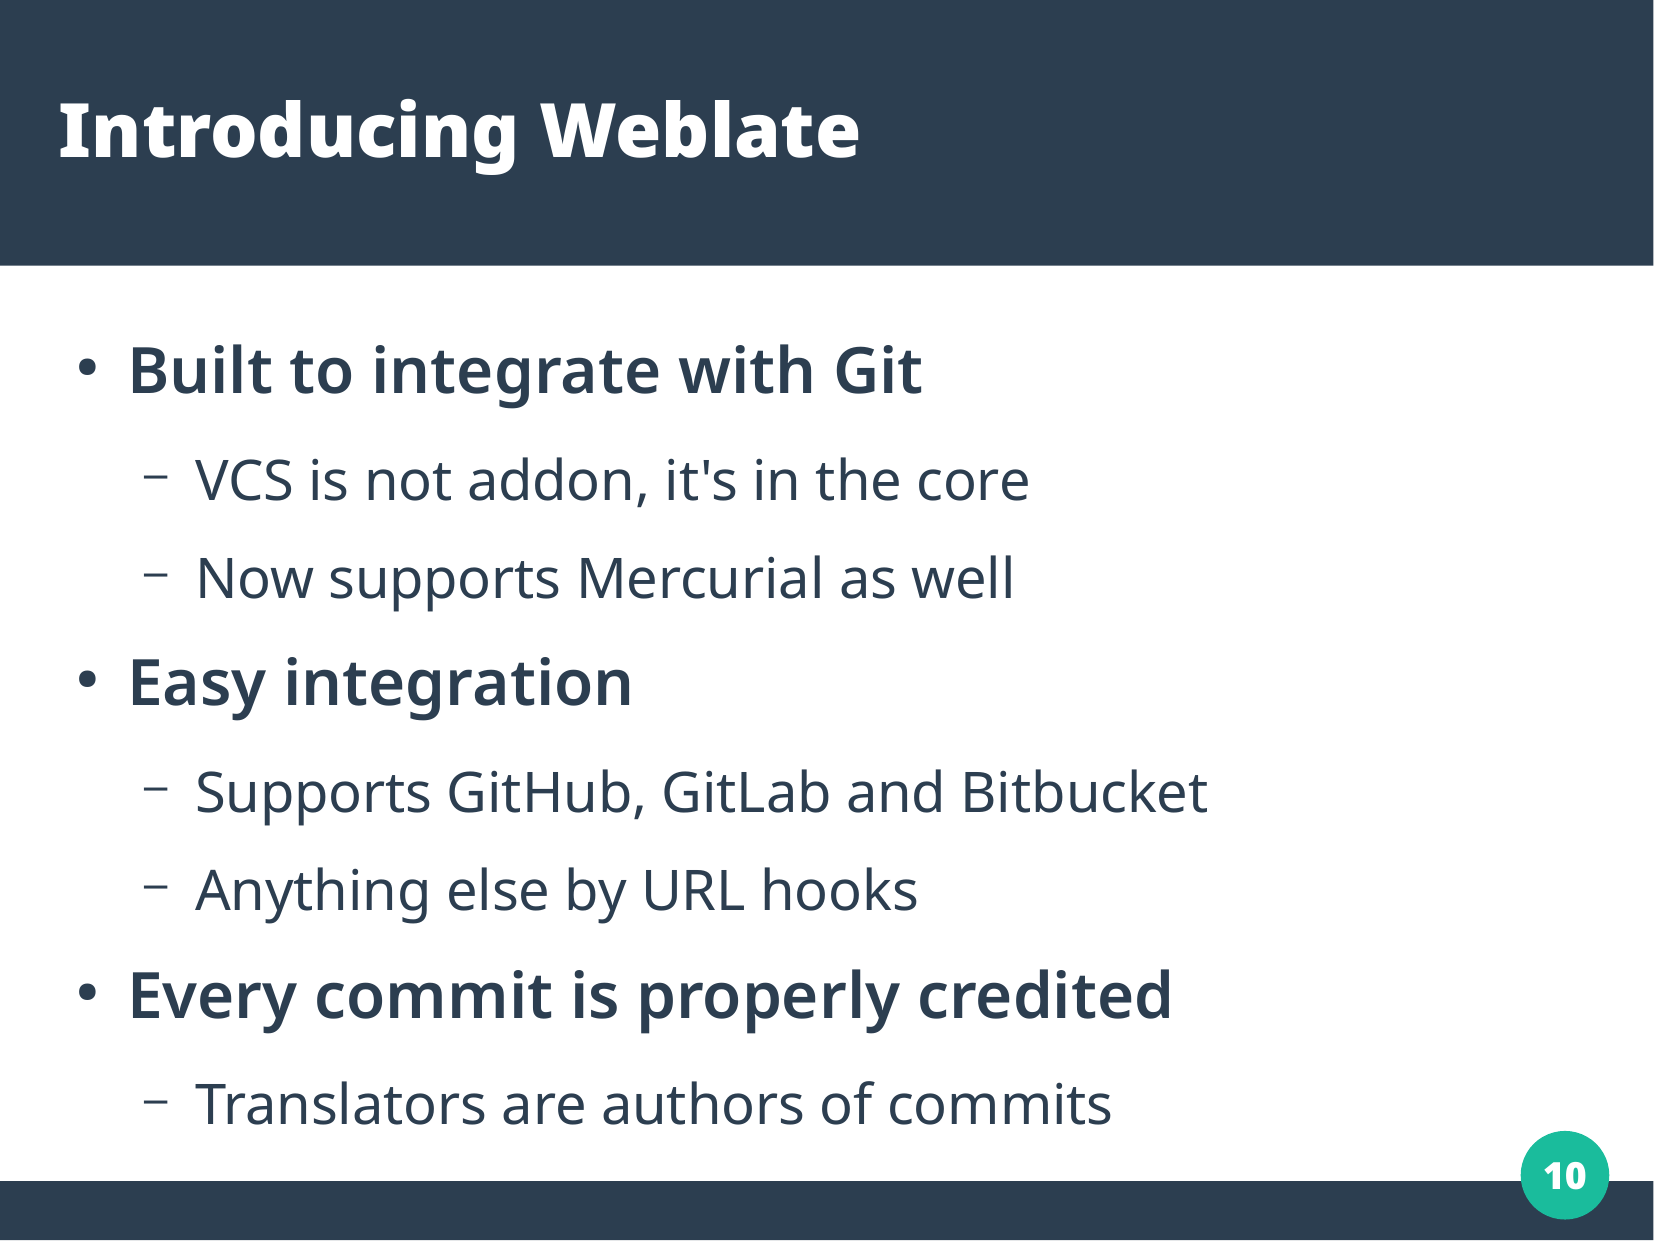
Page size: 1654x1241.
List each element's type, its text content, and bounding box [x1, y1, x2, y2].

title Introducing Weblate [59, 49, 1595, 207]
list Built to integrate with Git VCS is not addon, it's in the core Now supports Mercurial as well Easy integration Supports GitHub, GitLab and Bitbucket Anything else by URL hooks Every commit is properly credited Translators are authors of commits [59, 324, 1595, 1152]
